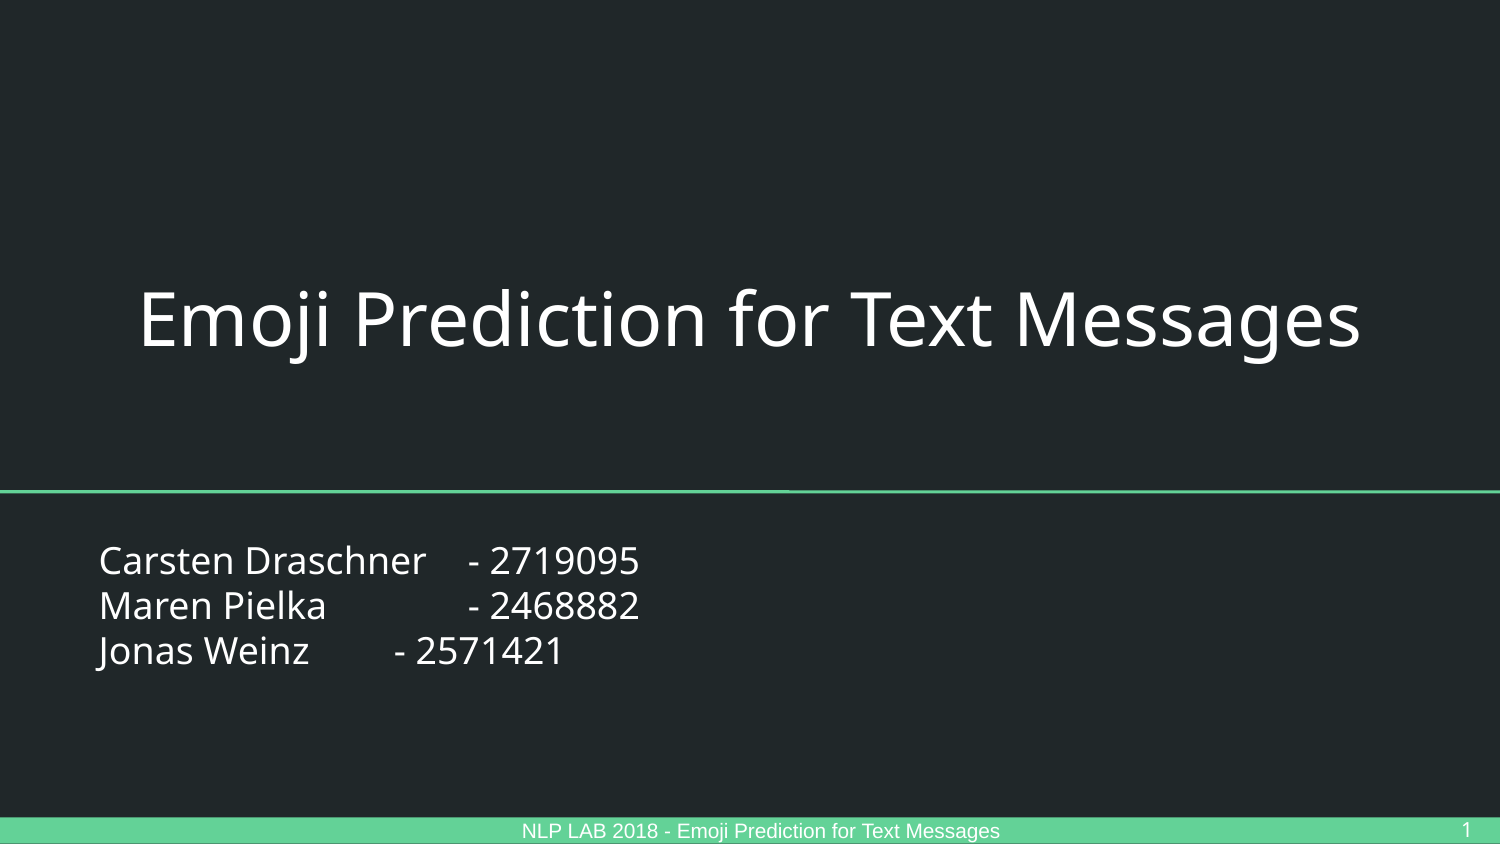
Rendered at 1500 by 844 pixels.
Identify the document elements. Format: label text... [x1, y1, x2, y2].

slide_number <Foliennummer> [1397, 811, 1488, 844]
title Emoji Prediction for Text Messages [83, 206, 1417, 467]
subtitle Carsten Draschner - 2719095 Maren Pielka - 2468882 Jonas Weinz - 2571421 [83, 522, 1417, 725]
